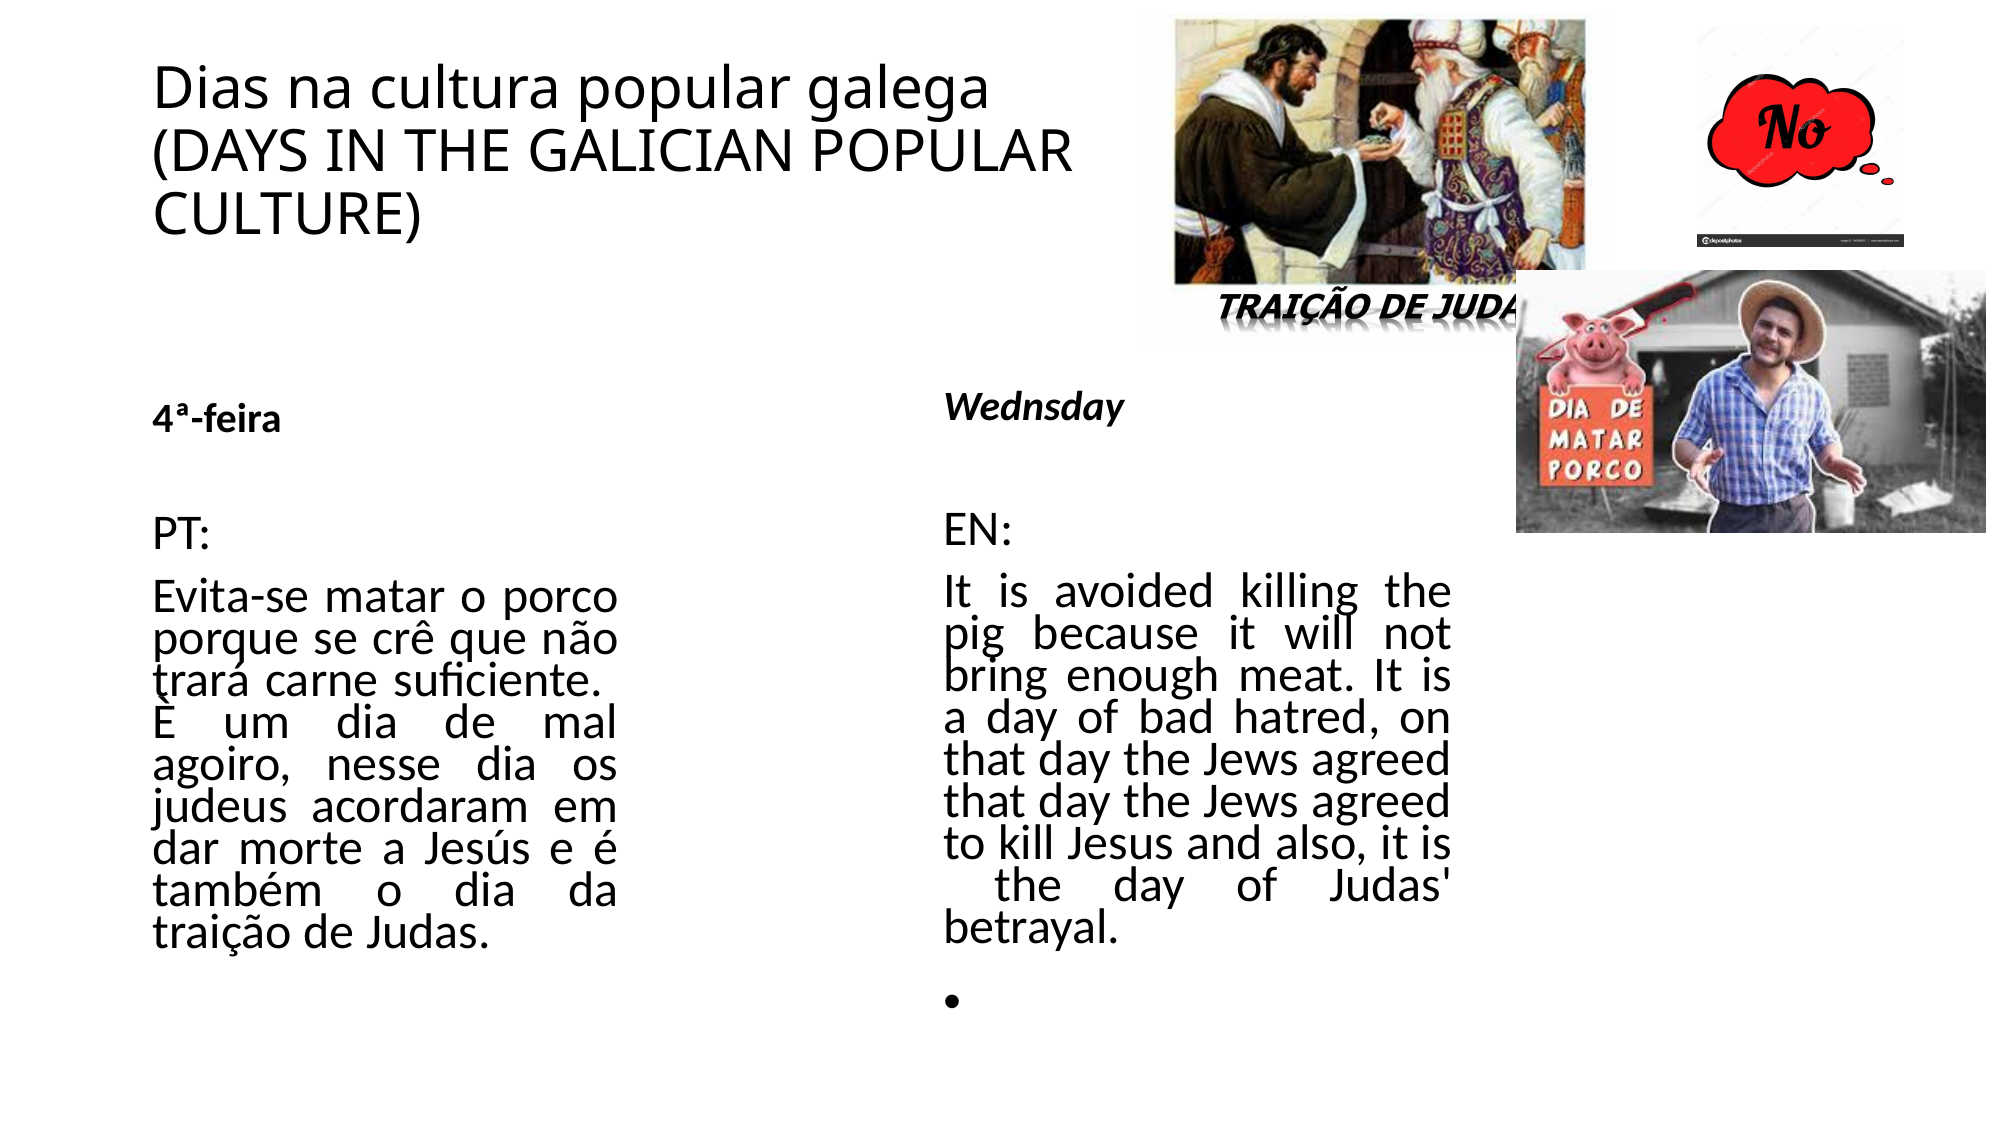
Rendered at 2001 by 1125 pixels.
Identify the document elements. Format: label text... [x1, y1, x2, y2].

list Wednsday EN: It is avoided killing the pig because it will not bring enough meat. It is a day of bad hatred, on that day the Jews agreed that day the Jews agreed to kill Jesus and also, it is the day of Judas' betrayal. [928, 385, 1468, 1025]
title Dias na cultura popular galega (DAYS IN THE GALICIAN POPULAR CULTURE) [137, 27, 1102, 278]
picture [1140, 13, 1986, 533]
list 4ª-feira PT: Evita-se matar o porco porque se crê que não trará carne suficiente. È um dia de mal agoiro, nesse dia os judeus acordaram em dar morte a Jesús e é também o dia da traição de Judas. [137, 397, 640, 1037]
picture [1697, 27, 1904, 247]
